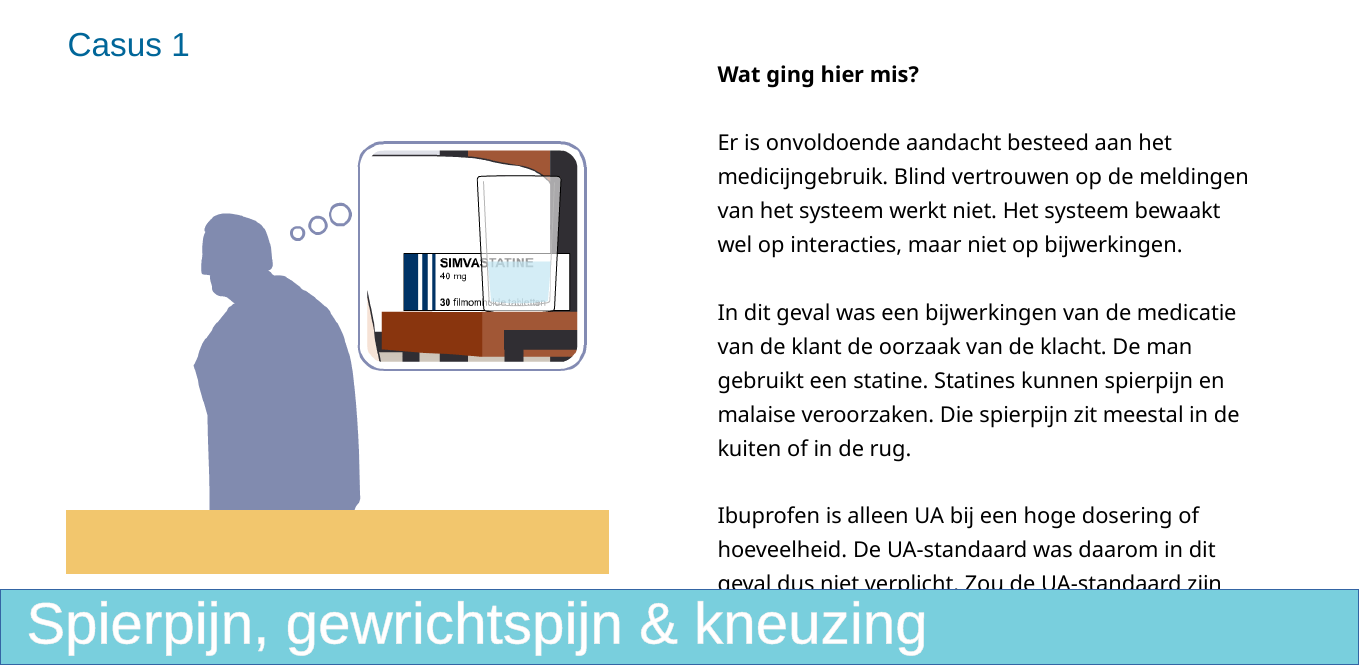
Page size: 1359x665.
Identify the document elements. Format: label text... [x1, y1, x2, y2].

picture [66, 118, 609, 574]
text_box Wat ging hier mis? Er is onvoldoende aandacht besteed aan het medicijngebruik. Blind vertrouwen op de meldingen van het systeem werkt niet. Het systeem bewaakt wel op interacties, maar niet op bijwerkingen. In dit geval was een bijwerkingen van de medicatie van de klant de oorzaak van de klacht. De man gebruikt een statine. Statines kunnen spierpijn en malaise veroorzaken. Die spierpijn zit meestal in de kuiten of in de rug. Ibuprofen is alleen UA bij een hoge dosering of hoeveelheid. De UA-standaard was daarom in dit geval dus niet verplicht. Zou de UA-standaard zijn gevolgd, dan zou het gebruik van de statine wel opgemerkt zijn. [702, 47, 1268, 589]
title Spierpijn, gewrichtspijn & kneuzing [26, 590, 1229, 665]
text_box [0, 75, 1359, 665]
title Casus 1 [67, 26, 1291, 100]
